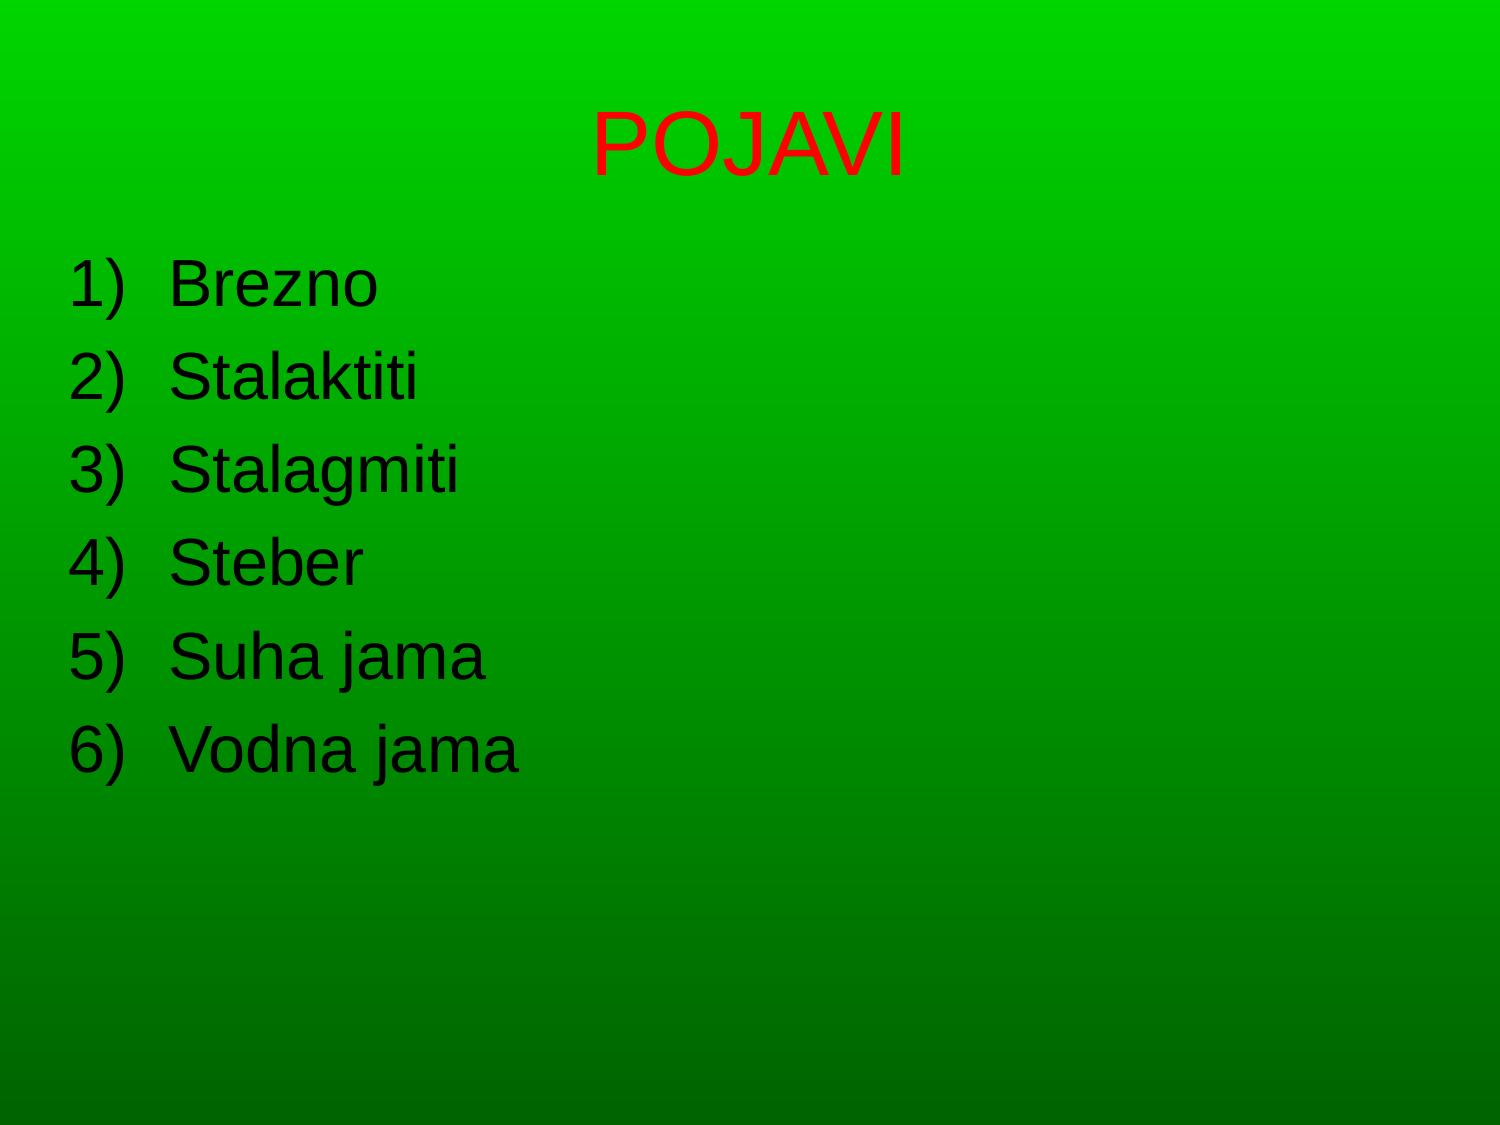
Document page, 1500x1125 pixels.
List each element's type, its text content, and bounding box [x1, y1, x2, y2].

list Brezno Stalaktiti Stalagmiti Steber Suha jama Vodna jama [53, 231, 1404, 975]
title POJAVI [75, 45, 1425, 233]
